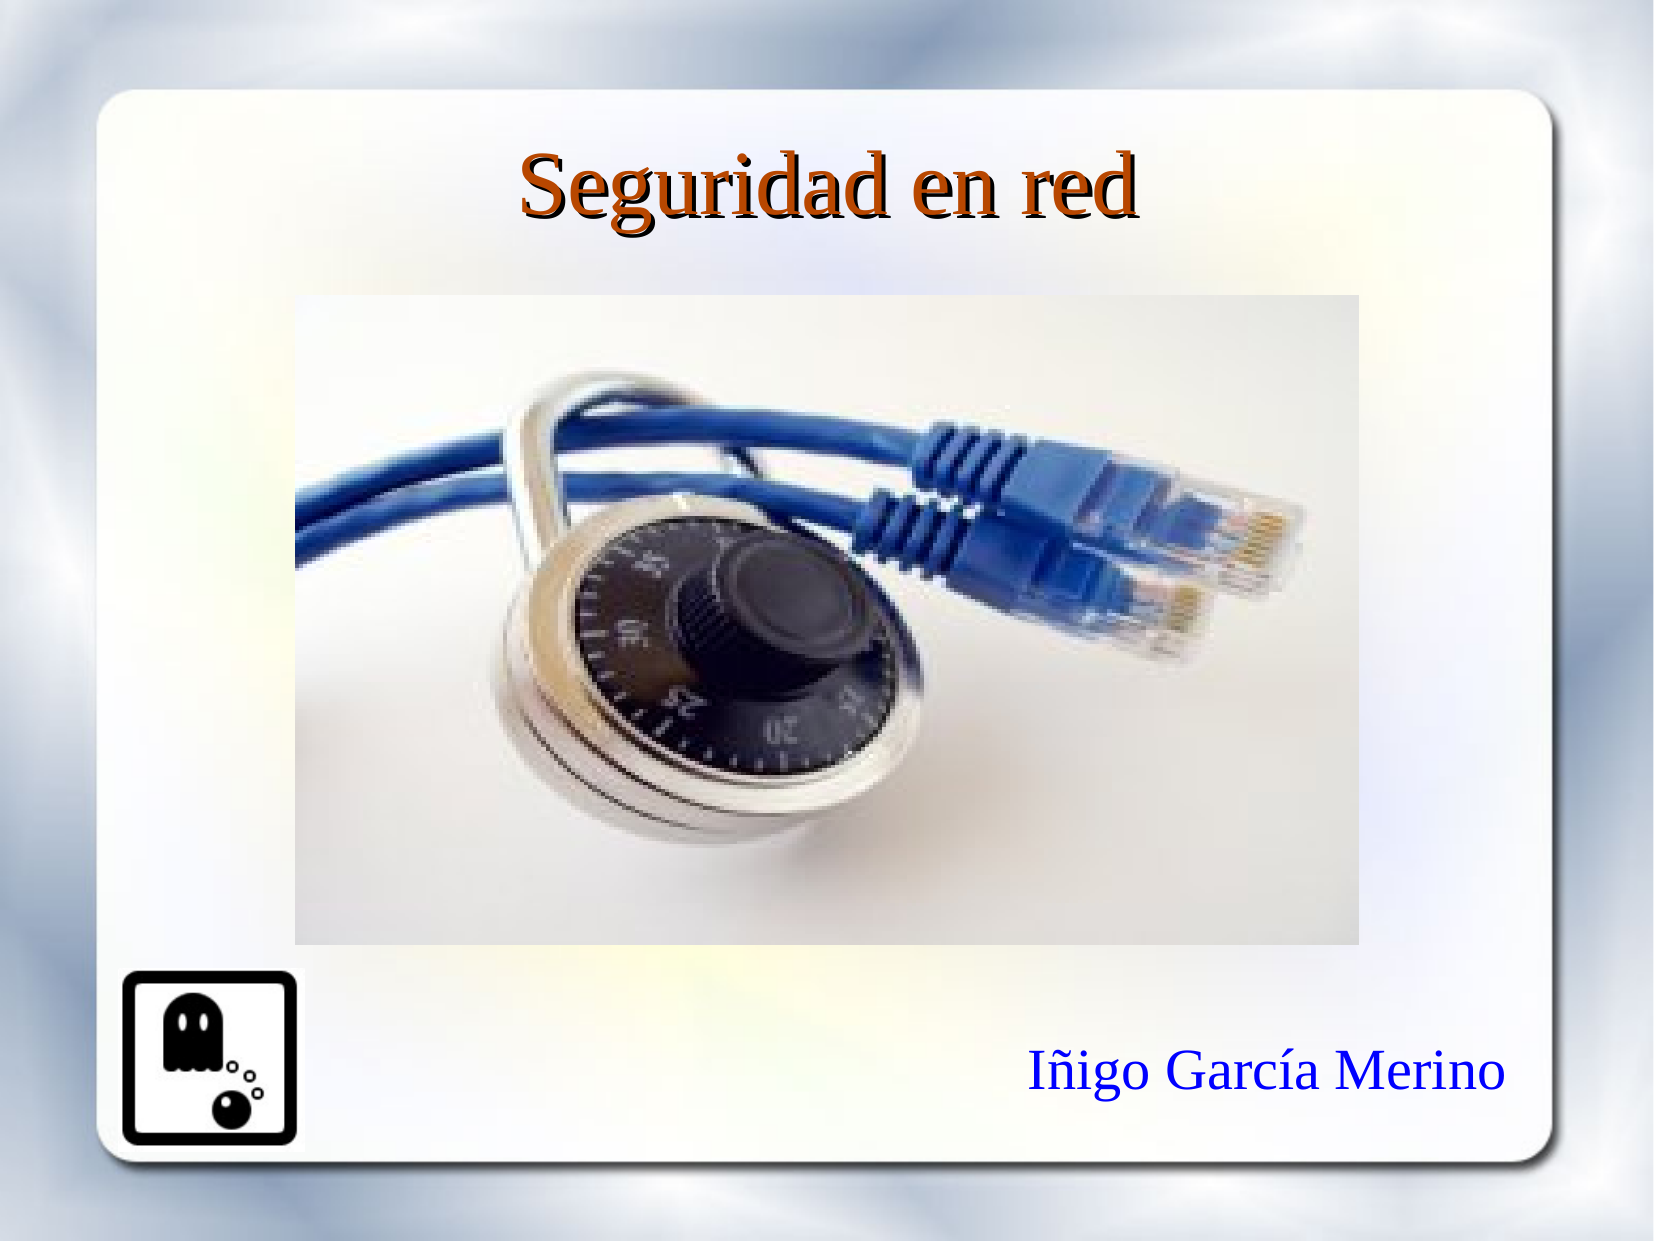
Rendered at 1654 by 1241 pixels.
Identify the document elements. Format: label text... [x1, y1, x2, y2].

picture [0, 0, 1654, 1241]
subtitle Iñigo García Merino [915, 1037, 1619, 1177]
title Seguridad en red [121, 132, 1534, 235]
